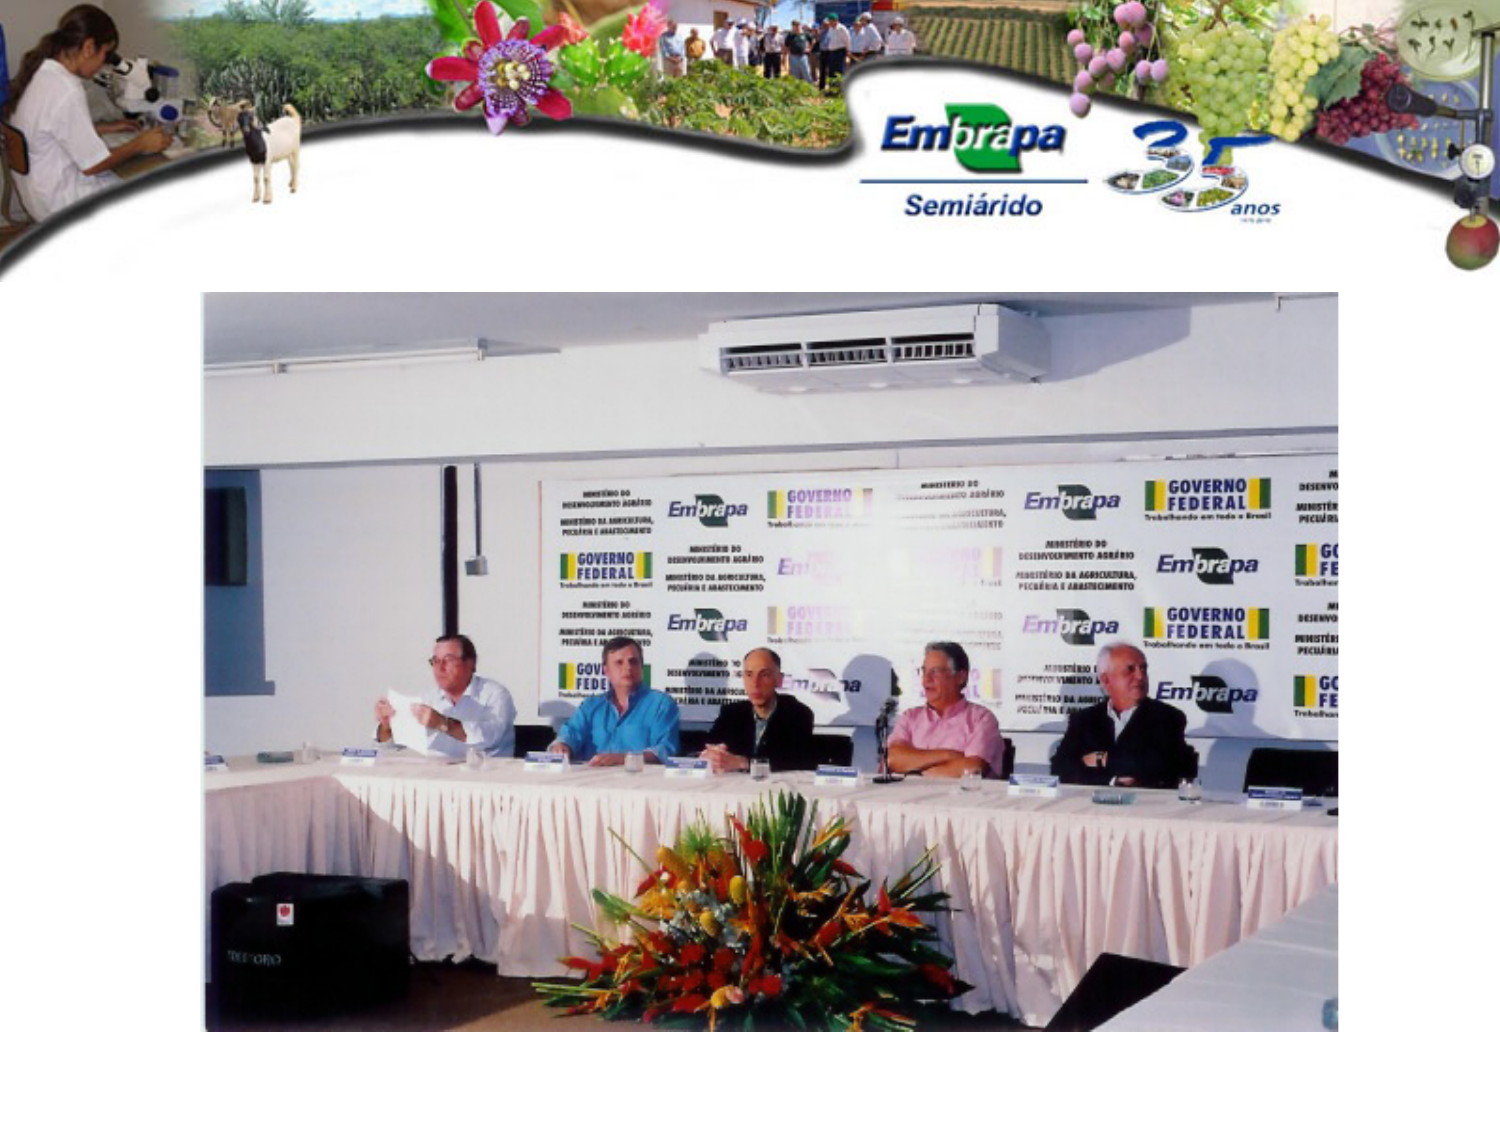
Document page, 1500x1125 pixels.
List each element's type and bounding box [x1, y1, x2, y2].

picture [200, 292, 1339, 1032]
picture [0, 0, 1500, 282]
